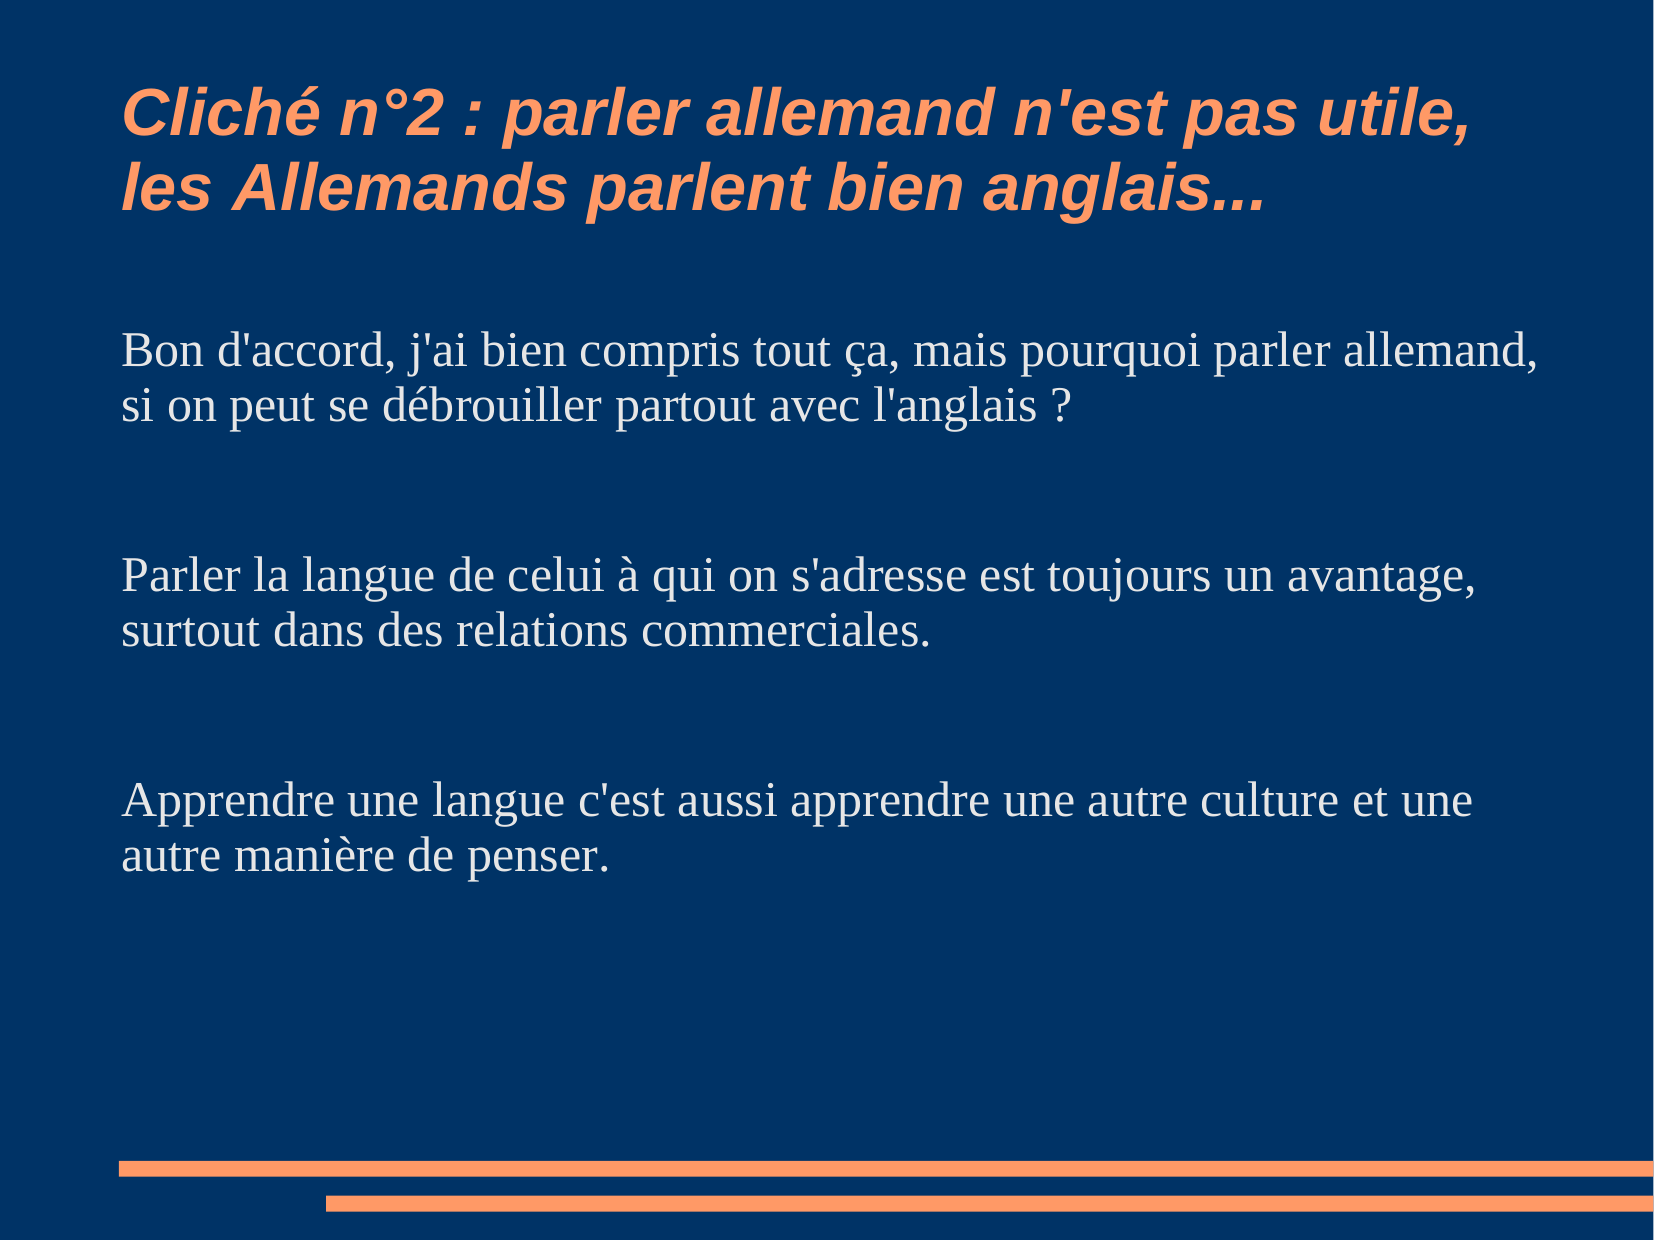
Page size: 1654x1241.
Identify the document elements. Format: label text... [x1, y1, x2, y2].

title Cliché n°2 : parler allemand n'est pas utile, les Allemands parlent bien anglais... [121, 46, 1534, 254]
list Bon d'accord, j'ai bien compris tout ça, mais pourquoi parler allemand, si on peut se débrouiller partout avec l'anglais ? Parler la langue de celui à qui on s'adresse est toujours un avantage, surtout dans des relations commerciales. Apprendre une langue c'est aussi apprendre une autre culture et une autre manière de penser. [121, 322, 1561, 1132]
